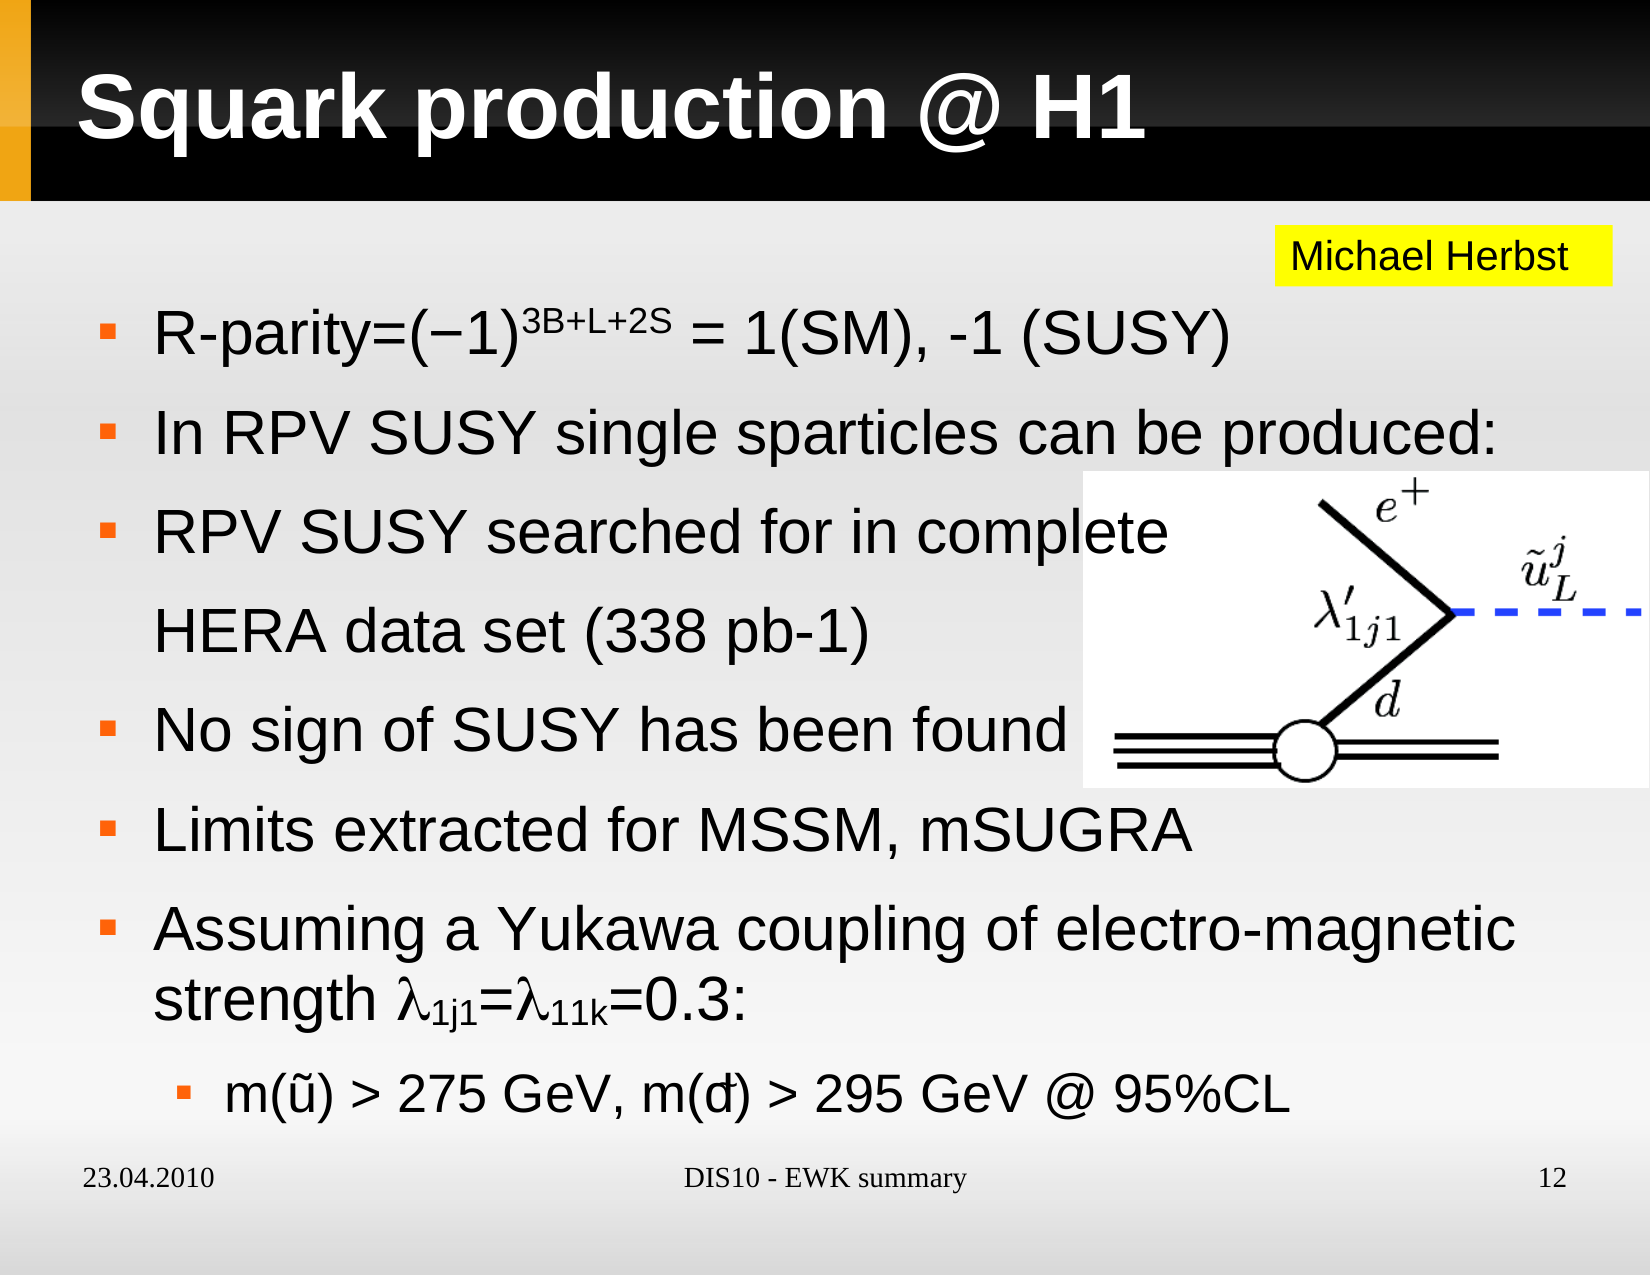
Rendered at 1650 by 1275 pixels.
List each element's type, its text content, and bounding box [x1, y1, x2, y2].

text_box Michael Herbst [1275, 225, 1613, 287]
picture [0, 0, 1650, 1275]
list R-parity=(−1)3B+L+2S = 1(SM), -1 (SUSY) In RPV SUSY single sparticles can be produced: RPV SUSY searched for in complete HERA data set (338 pb-1) No sign of SUSY has been found Limits extracted for MSSM, mSUGRA Assuming a Yukawa coupling of electro-magnetic strength l1j1=l11k=0.3: m(ũ) > 275 GeV, m(d) > 295 GeV @ 95%CL [82, 298, 1568, 1154]
text_box ~ [701, 1055, 754, 1113]
title Squark production @ H1 [76, 7, 1562, 206]
